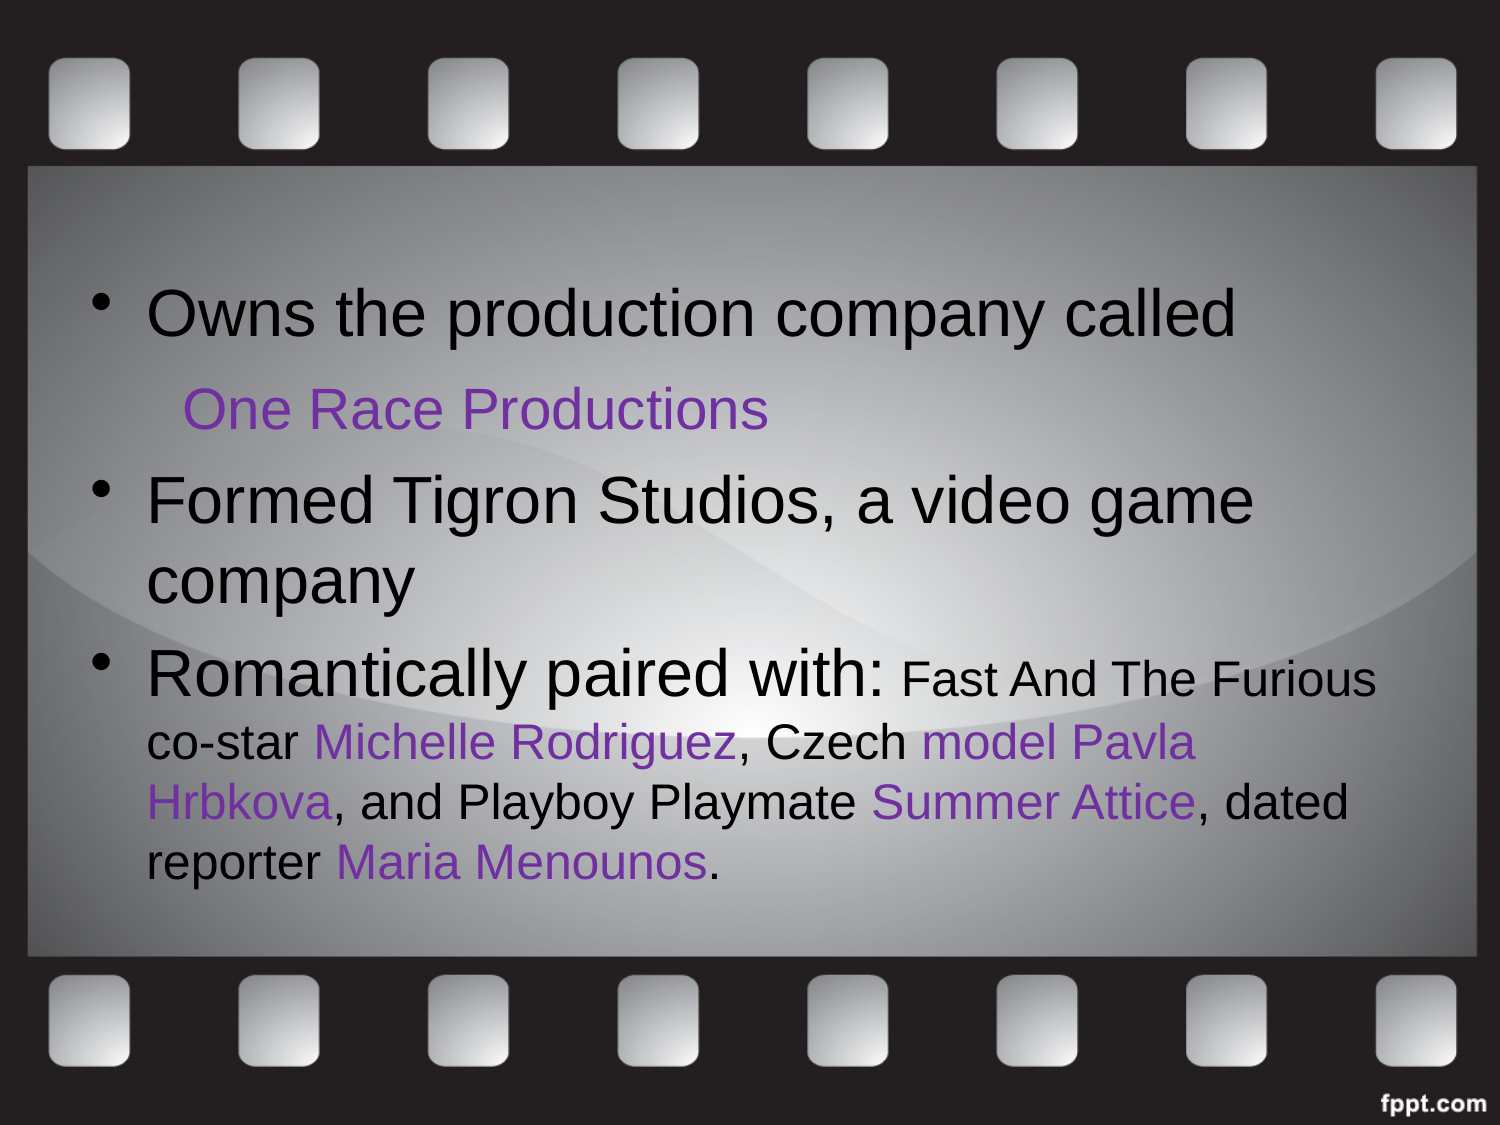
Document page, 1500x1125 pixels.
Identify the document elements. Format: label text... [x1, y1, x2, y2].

picture [0, 0, 1500, 1125]
list Owns the production company called One Race Productions Formed Tigron Studios, a video game company Romantically paired with: Fast And The Furious co-star Michelle Rodriguez, Czech model Pavla Hrbkova, and Playboy Playmate Summer Attice, dated reporter Maria Menounos. [75, 262, 1425, 1005]
